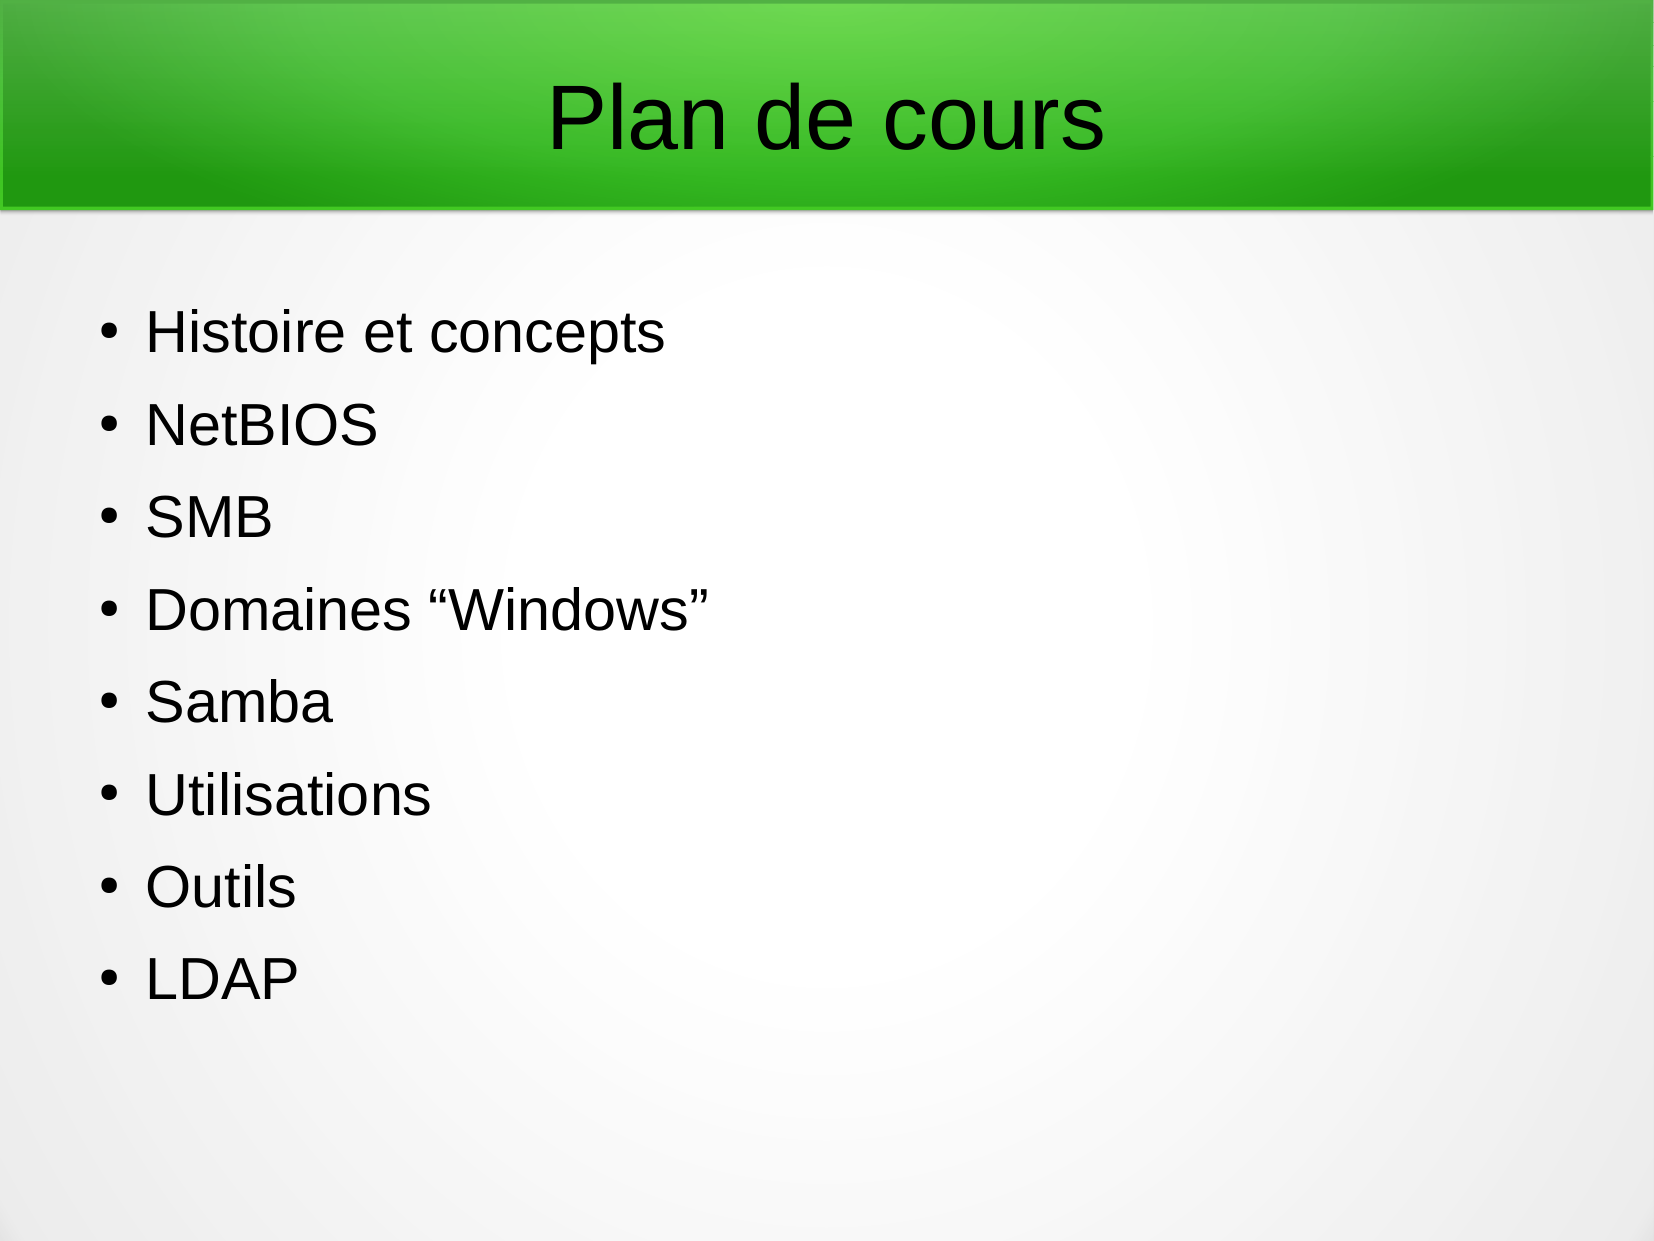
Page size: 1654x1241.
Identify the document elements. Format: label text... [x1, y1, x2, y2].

list Histoire et concepts NetBIOS SMB Domaines “Windows” Samba Utilisations Outils LDAP [82, 299, 1571, 1019]
title Plan de cours [82, 47, 1571, 189]
